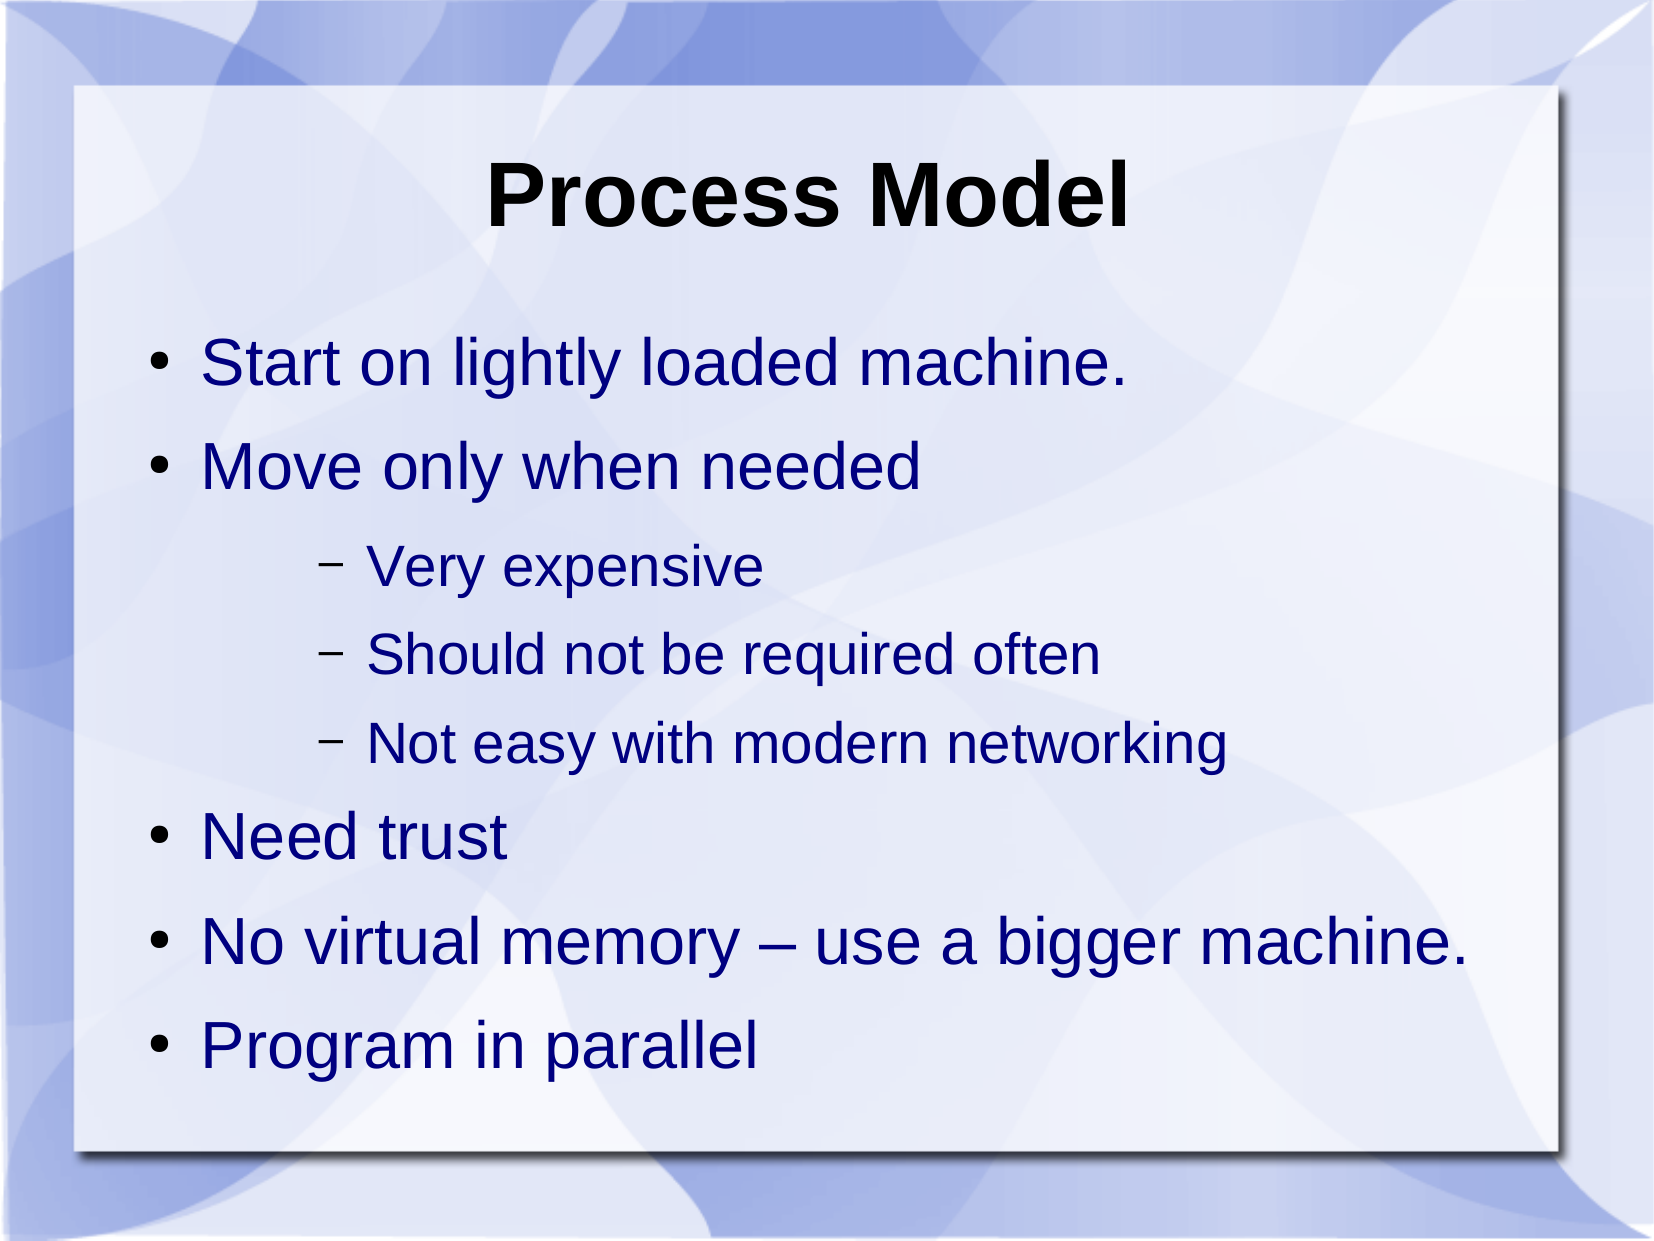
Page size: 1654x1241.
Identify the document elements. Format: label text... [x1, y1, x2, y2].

list Start on lightly loaded machine. Move only when needed Very expensive Should not be required often Not easy with modern networking Need trust No virtual memory – use a bigger machine. Program in parallel [129, 324, 1489, 1217]
title Process Model [82, 98, 1536, 291]
picture [0, 0, 1654, 1241]
